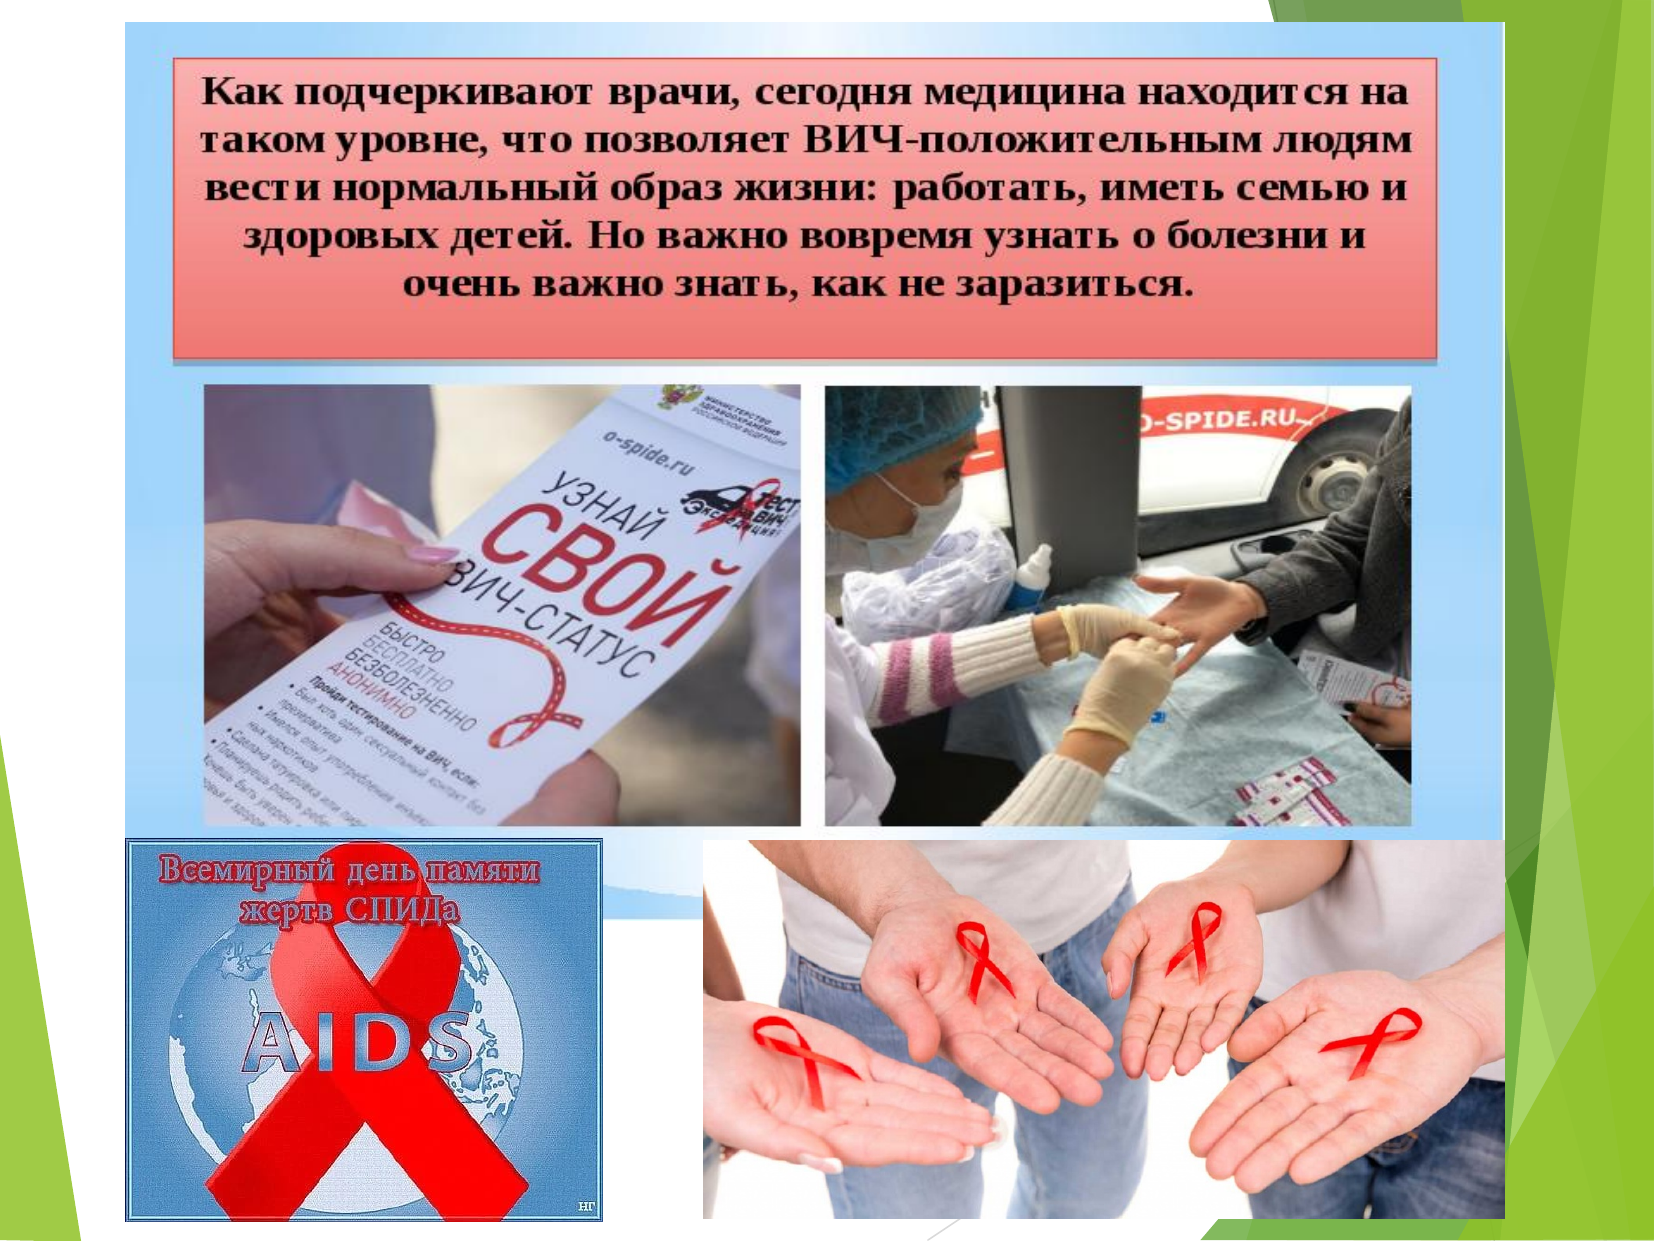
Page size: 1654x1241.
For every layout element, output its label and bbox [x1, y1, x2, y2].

picture [125, 22, 1505, 1222]
